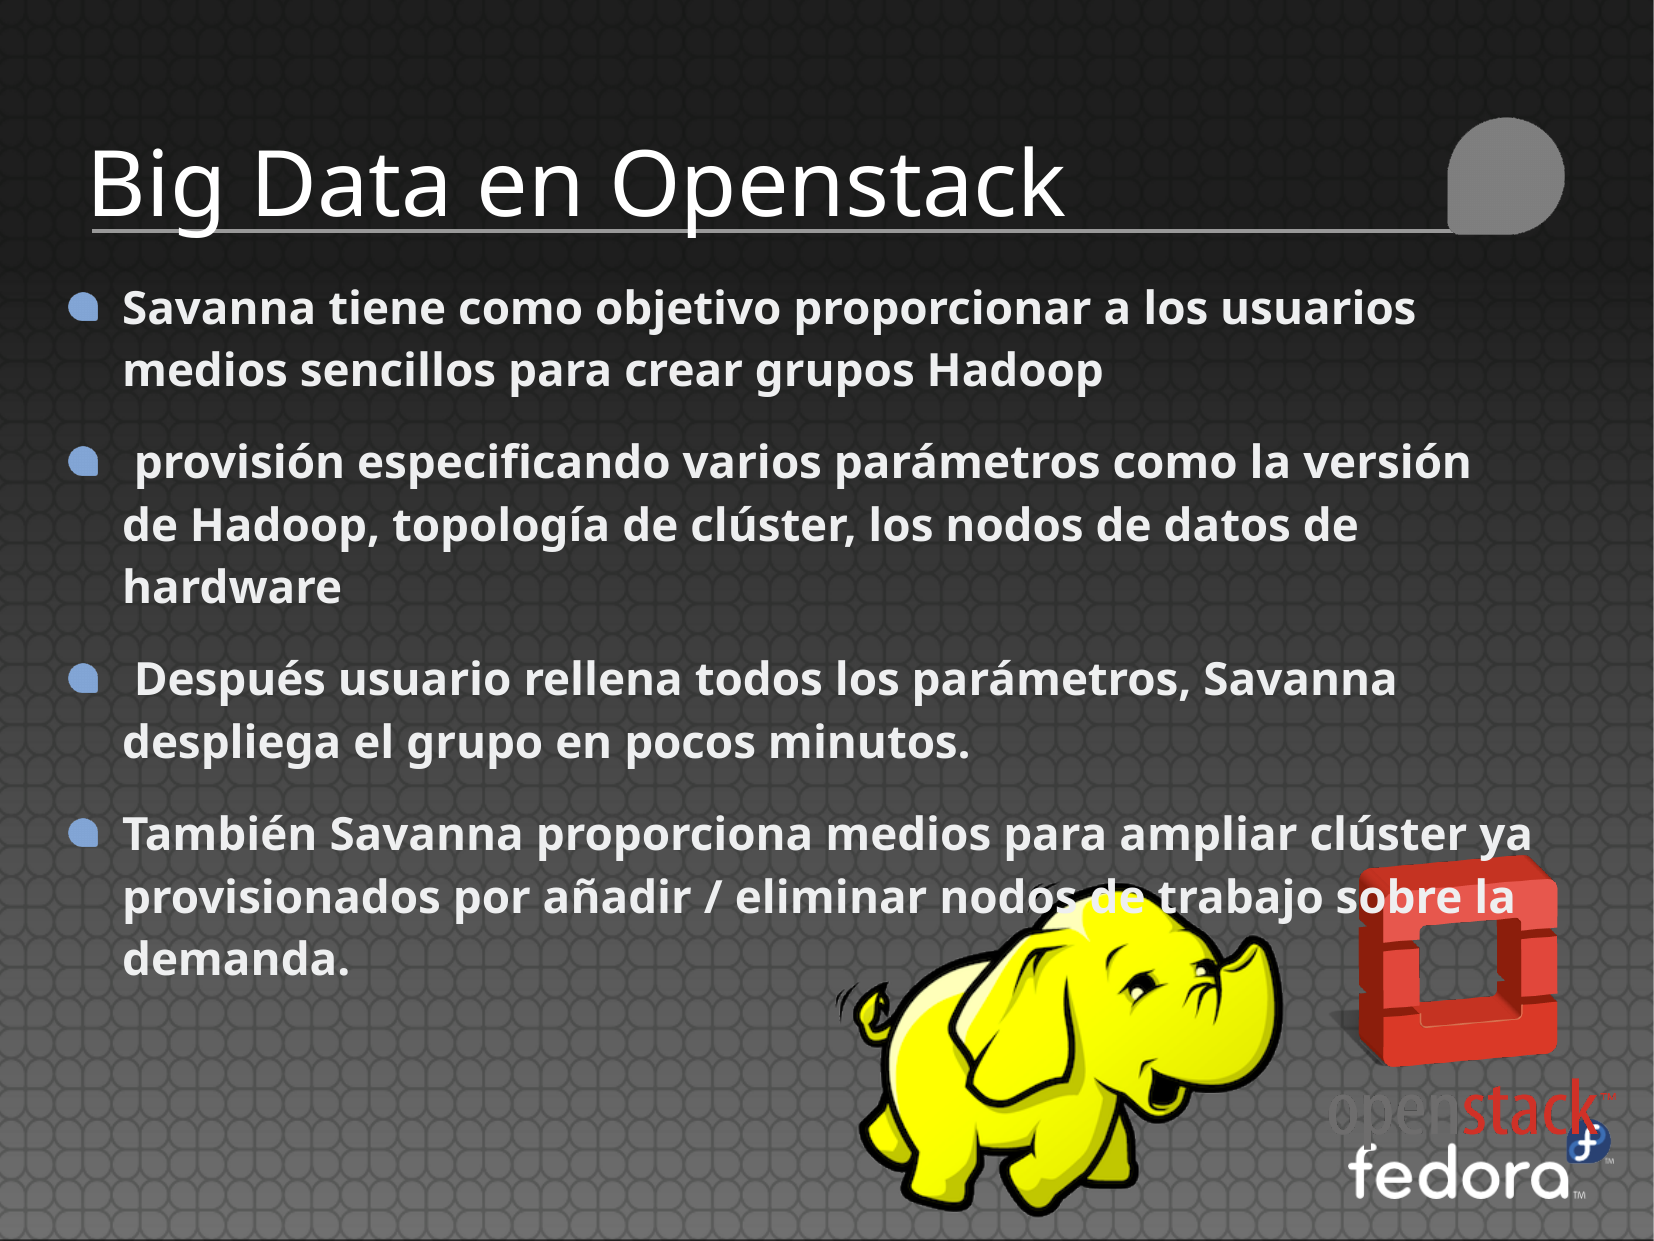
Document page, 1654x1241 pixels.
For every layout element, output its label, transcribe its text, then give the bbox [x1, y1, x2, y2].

title Big Data en Openstack [86, 112, 1576, 249]
picture [0, 0, 1654, 1241]
list Savanna tiene como objetivo proporcionar a los usuarios medios sencillos para crear grupos Hadoop provisión especificando varios parámetros como la versión de Hadoop, topología de clúster, los nodos de datos de hardware Después usuario rellena todos los parámetros, Savanna despliega el grupo en pocos minutos. También Savanna proporciona medios para ampliar clúster ya provisionados por añadir / eliminar nodos de trabajo sobre la demanda. [51, 275, 1540, 1079]
